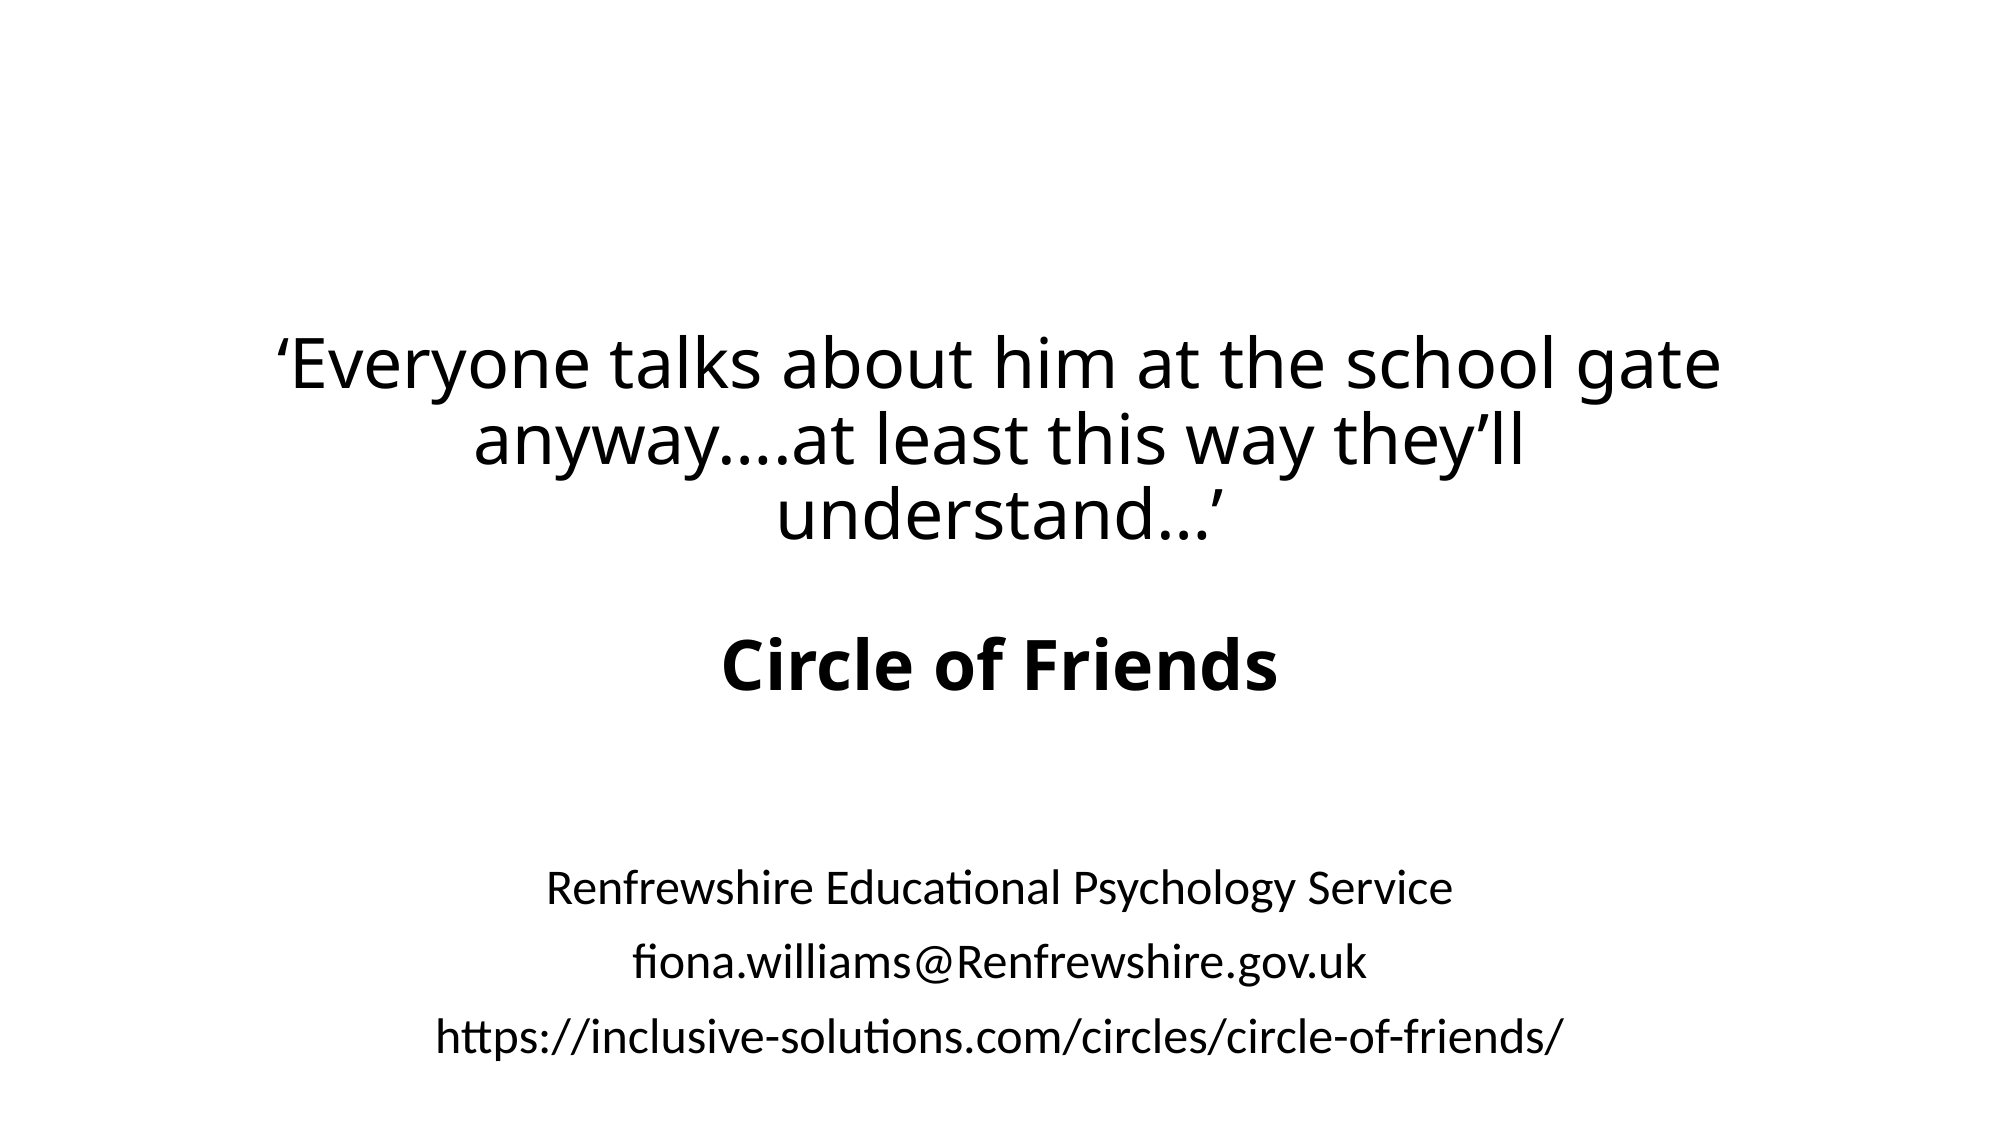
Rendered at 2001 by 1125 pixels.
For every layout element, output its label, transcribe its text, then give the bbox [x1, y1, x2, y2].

title ‘Everyone talks about him at the school gate anyway….at least this way they’ll understand…’ Circle of Friends [249, 321, 1750, 713]
subtitle Renfrewshire Educational Psychology Service fiona.williams@Renfrewshire.gov.uk https://inclusive-solutions.com/circles/circle-of-friends/ [249, 853, 1750, 1125]
